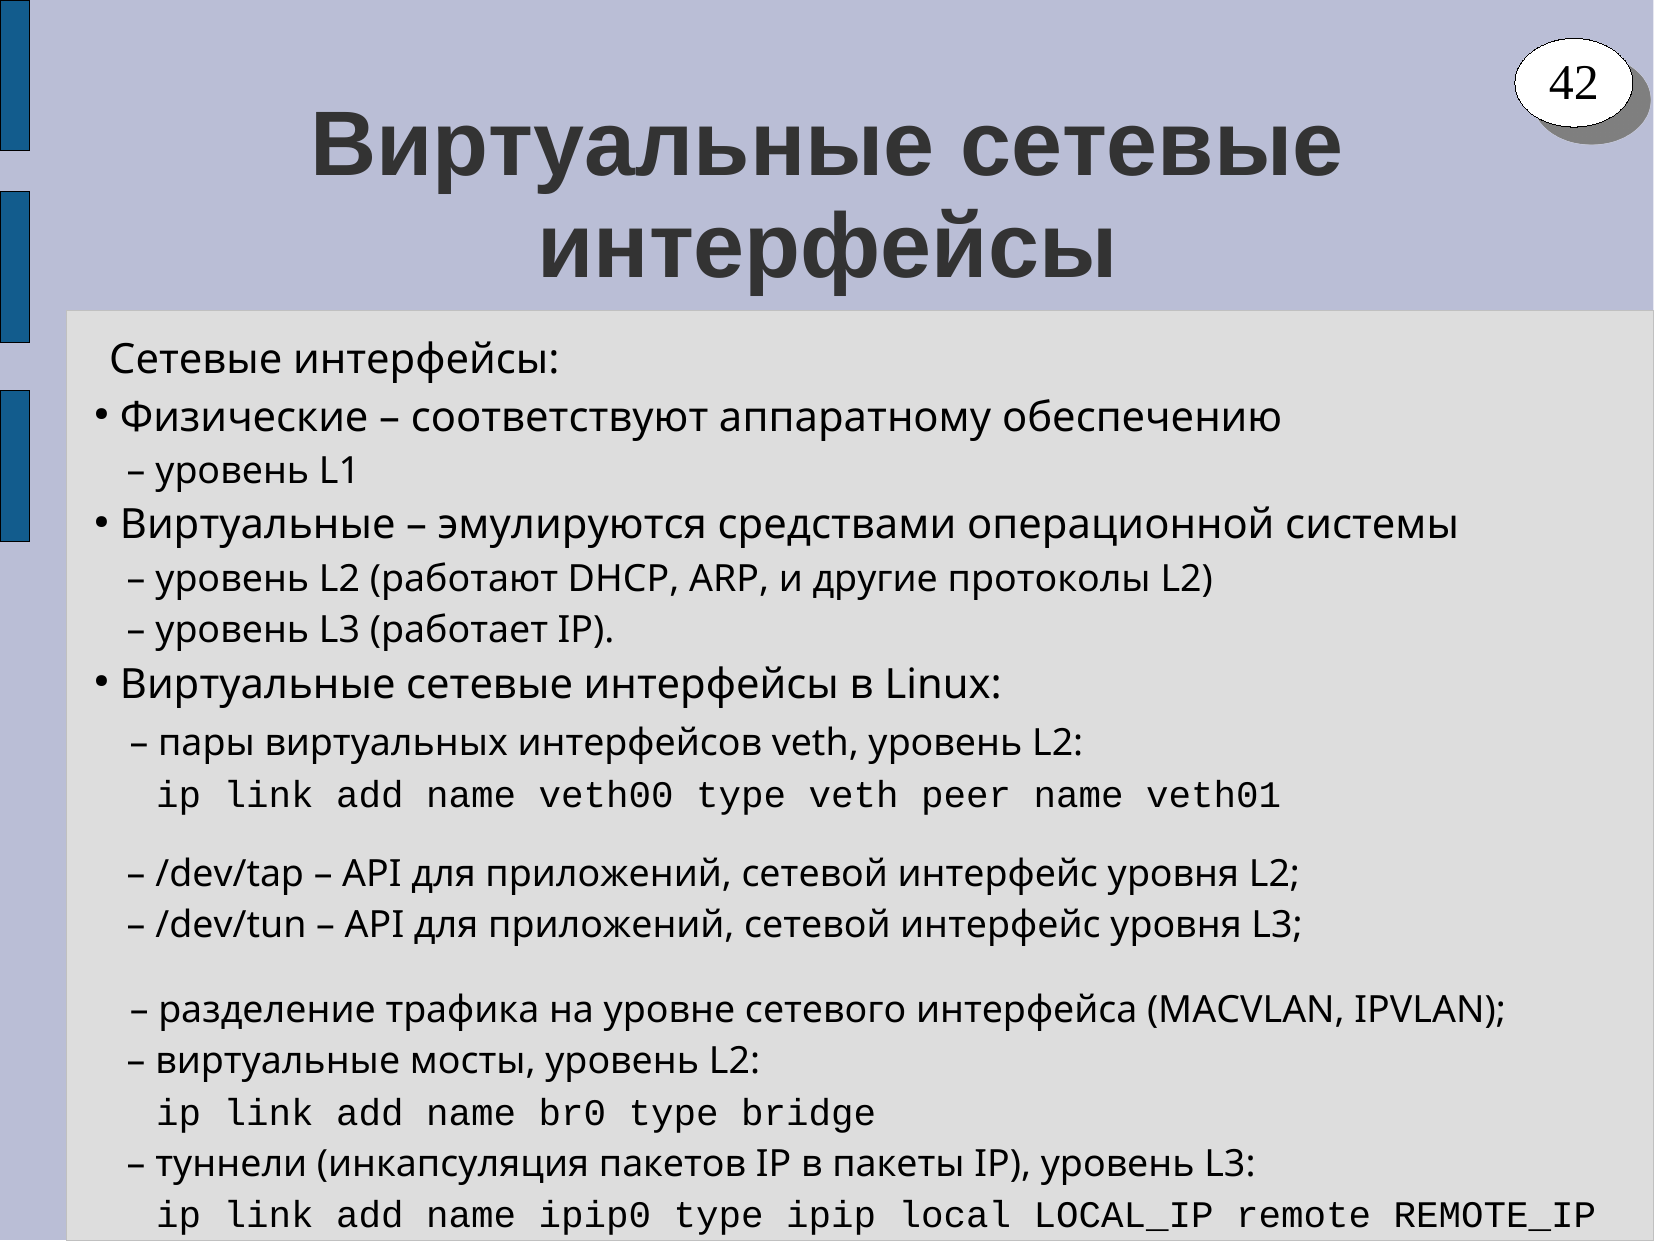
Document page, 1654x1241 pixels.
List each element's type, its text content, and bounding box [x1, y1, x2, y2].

title Виртуальные сетевые интерфейсы [121, 91, 1534, 299]
text_box Сетевые интерфейсы: Физические – соответствуют аппаратному обеспечению – уровень L1 Виртуальные – эмулируются средствами операционной системы – уровень L2 (работают DHCP, ARP, и другие протоколы L2) – уровень L3 (работает IP). Виртуальные сетевые интерфейсы в Linux: – пары виртуальных интерфейсов veth, уровень L2: ip link add name veth00 type veth peer name veth01 – /dev/tap – API для приложений, сетевой интерфейс уровня L2; – /dev/tun – API для приложений, сетевой интерфейс уровня L3; – разделение трафика на уровне сетевого интерфейса (MACVLAN, IPVLAN); – виртуальные мосты, уровень L2: ip link add name br0 type bridge – туннели (инкапсуляция пакетов IP в пакеты IP), уровень L3: ip link add name ipip0 type ipip local LOCAL_IP remote REMOTE_IP – ... [94, 329, 1628, 1241]
text_box 42 [1514, 38, 1633, 128]
